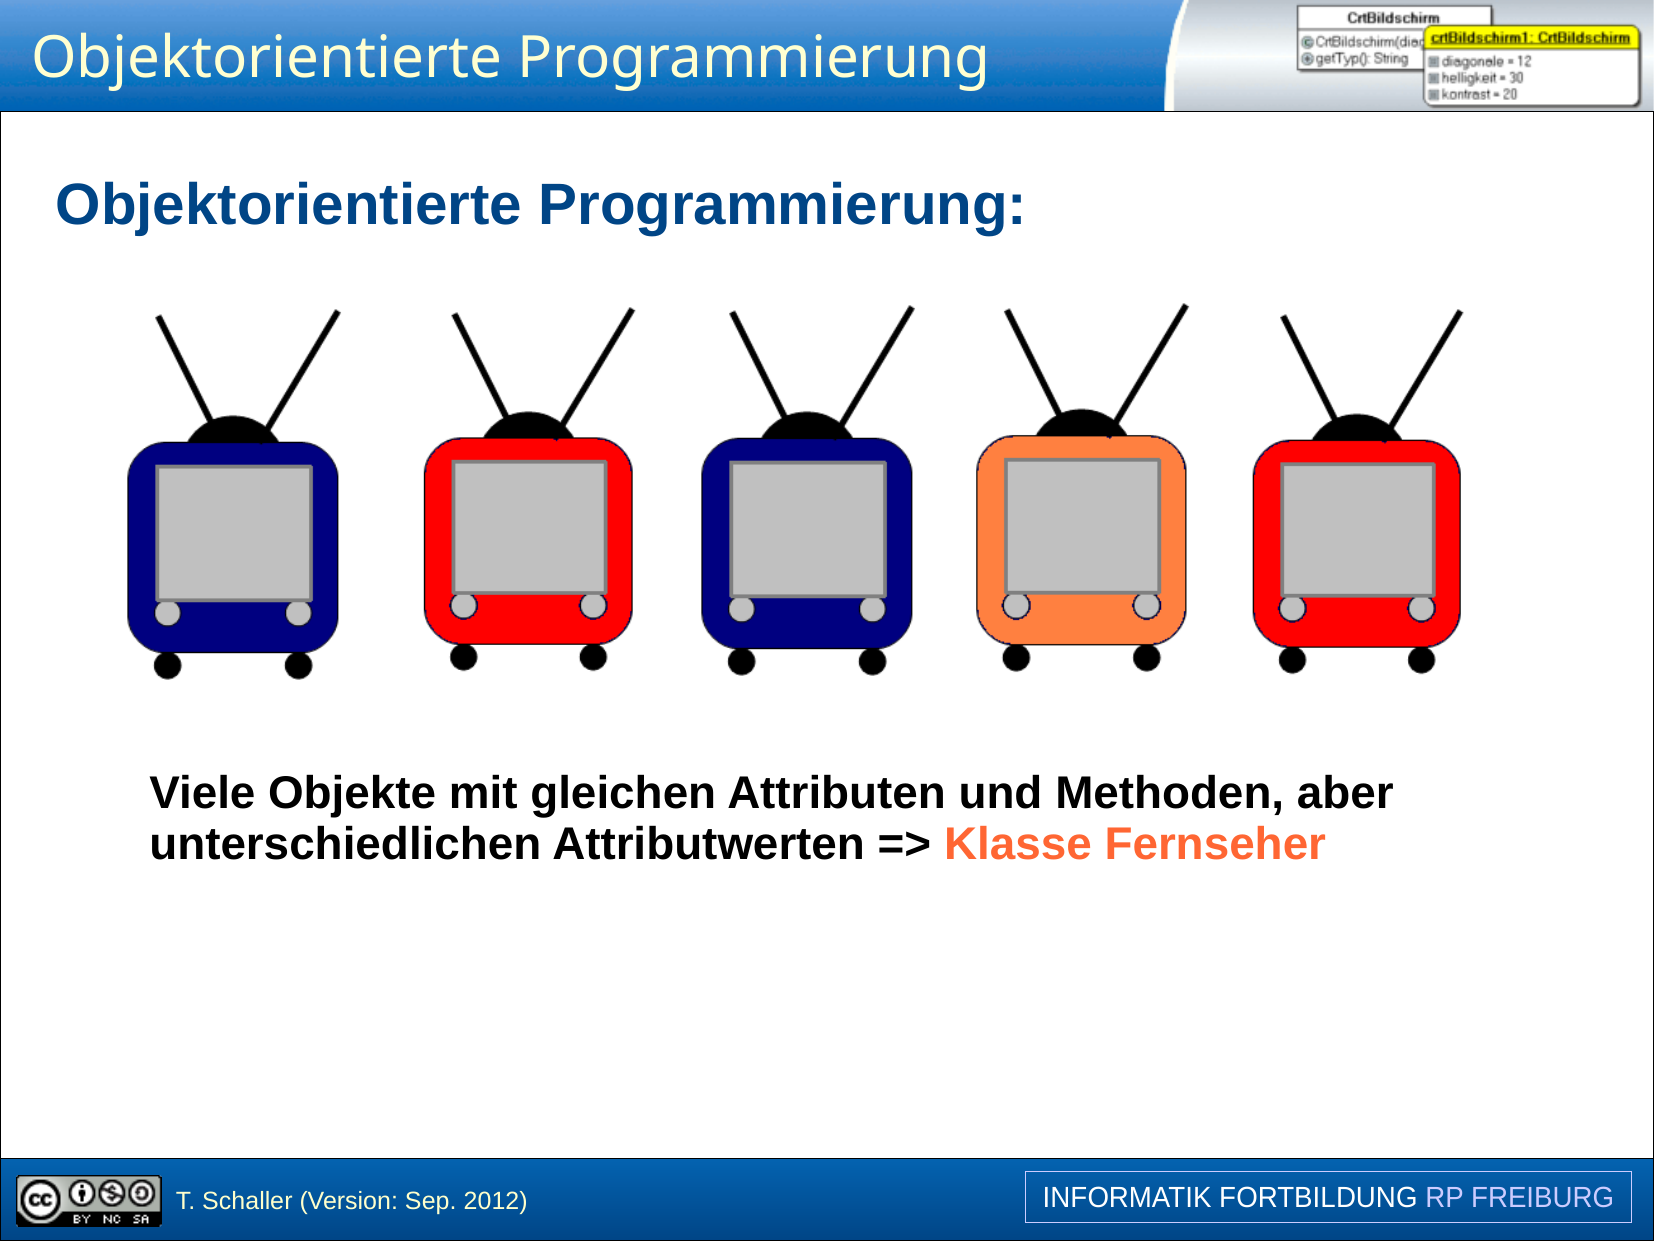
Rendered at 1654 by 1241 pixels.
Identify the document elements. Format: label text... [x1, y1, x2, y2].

picture [380, 301, 1491, 690]
picture [83, 307, 369, 694]
picture [16, 1175, 162, 1227]
text_box Viele Objekte mit gleichen Attributen und Methoden, aber unterschiedlichen Attributwerten => Klasse Fernseher [134, 759, 1491, 940]
picture [0, 0, 1654, 111]
text_box Objektorientierte Programmierung: [40, 164, 1043, 246]
title Objektorientierte Programmierung [31, 16, 1151, 94]
